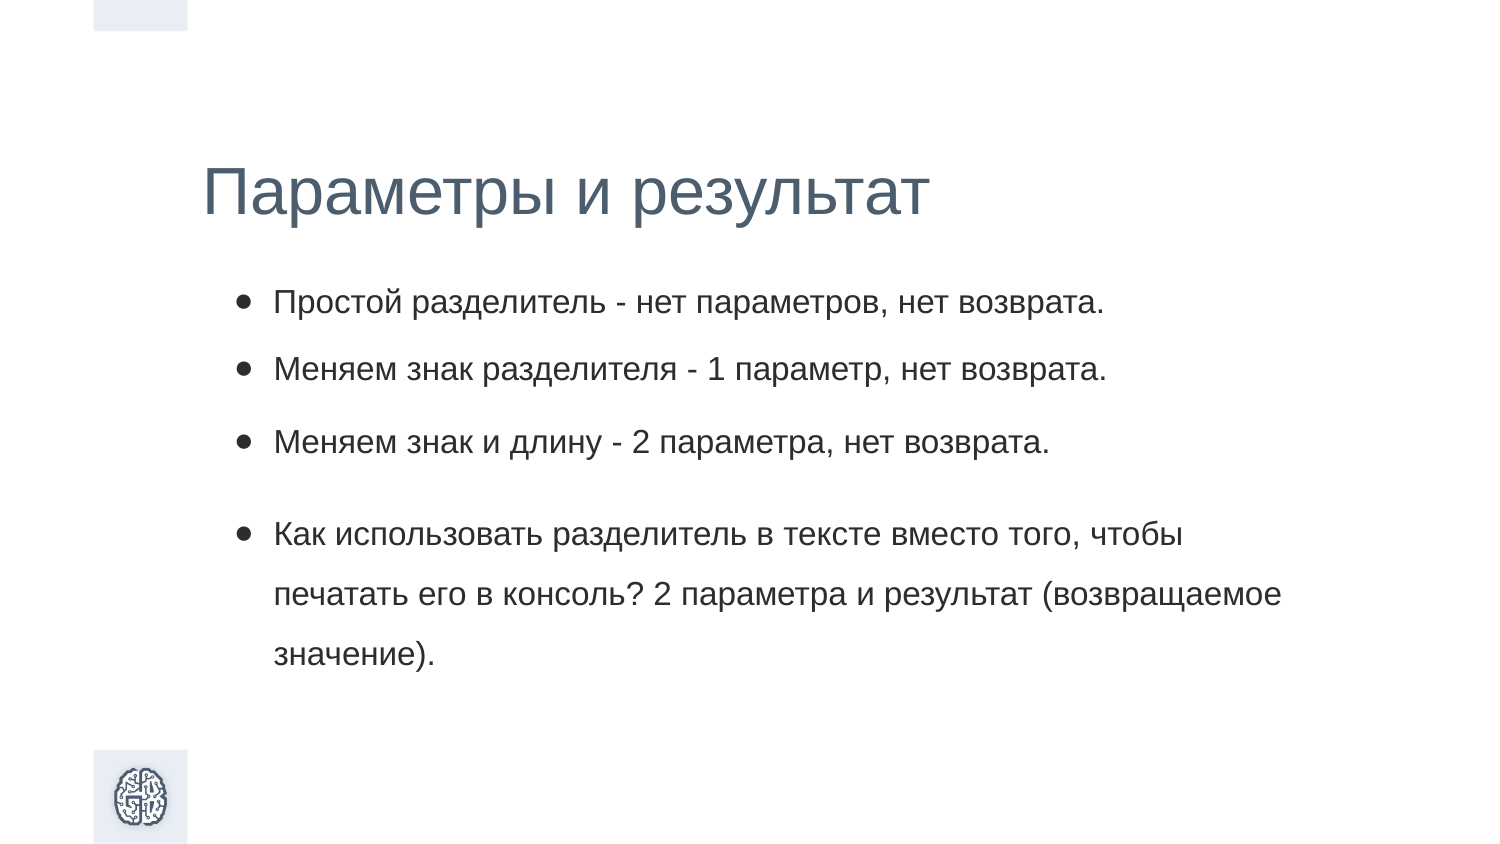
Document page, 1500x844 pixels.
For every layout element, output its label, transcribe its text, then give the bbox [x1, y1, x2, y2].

picture [106, 760, 175, 834]
text_box Меняем знак и длину - 2 параметра, нет возврата. [187, 394, 1313, 467]
text_box Параметры и результат [187, 93, 1312, 259]
text_box Как использовать разделитель в тексте вместо того, чтобы печатать его в консоль? 2 параметра и результат (возвращаемое значение). [187, 481, 1313, 683]
text_box Простой разделитель - нет параметров, нет возврата. [187, 259, 1312, 322]
text_box Меняем знак разделителя - 1 параметр, нет возврата. [187, 321, 1313, 394]
